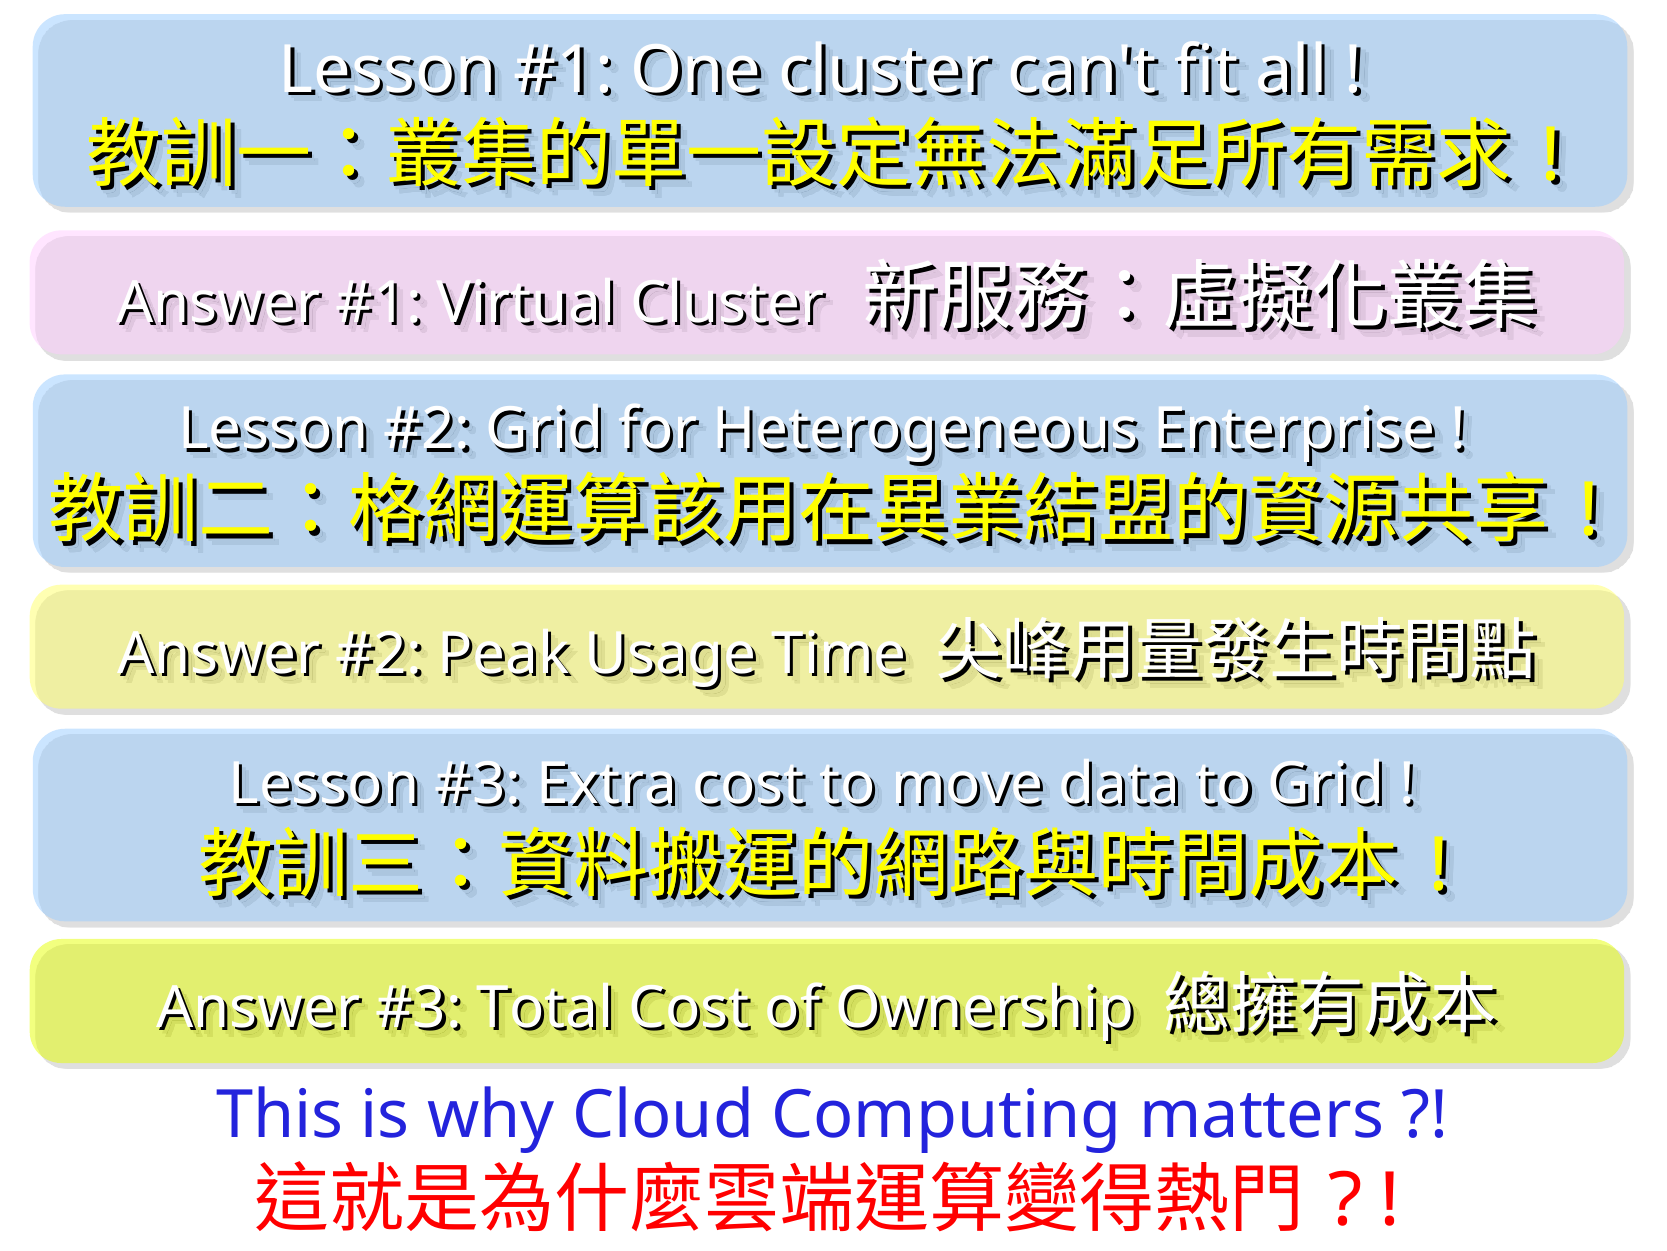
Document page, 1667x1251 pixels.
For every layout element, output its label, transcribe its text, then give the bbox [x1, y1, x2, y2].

text_box Answer #1: Virtual Cluster 新服務：虛擬化叢集 [29, 230, 1625, 355]
text_box Lesson #3: Extra cost to move data to Grid ! 教訓三：資料搬運的網路與時間成本! [32, 728, 1628, 922]
text_box Answer #3: Total Cost of Ownership 總擁有成本 [29, 938, 1625, 1063]
text_box Answer #2: Peak Usage Time 尖峰用量發生時間點 [29, 584, 1625, 709]
text_box This is why Cloud Computing matters ?! 這就是為什麼雲端運算變得熱門?! [0, 1063, 1667, 1249]
text_box Lesson #1: One cluster can't fit all ! 教訓一：叢集的單一設定無法滿足所有需求! [32, 14, 1628, 207]
text_box Lesson #2: Grid for Heterogeneous Enterprise ! 教訓二：格網運算該用在異業結盟的資源共享! [32, 374, 1628, 567]
